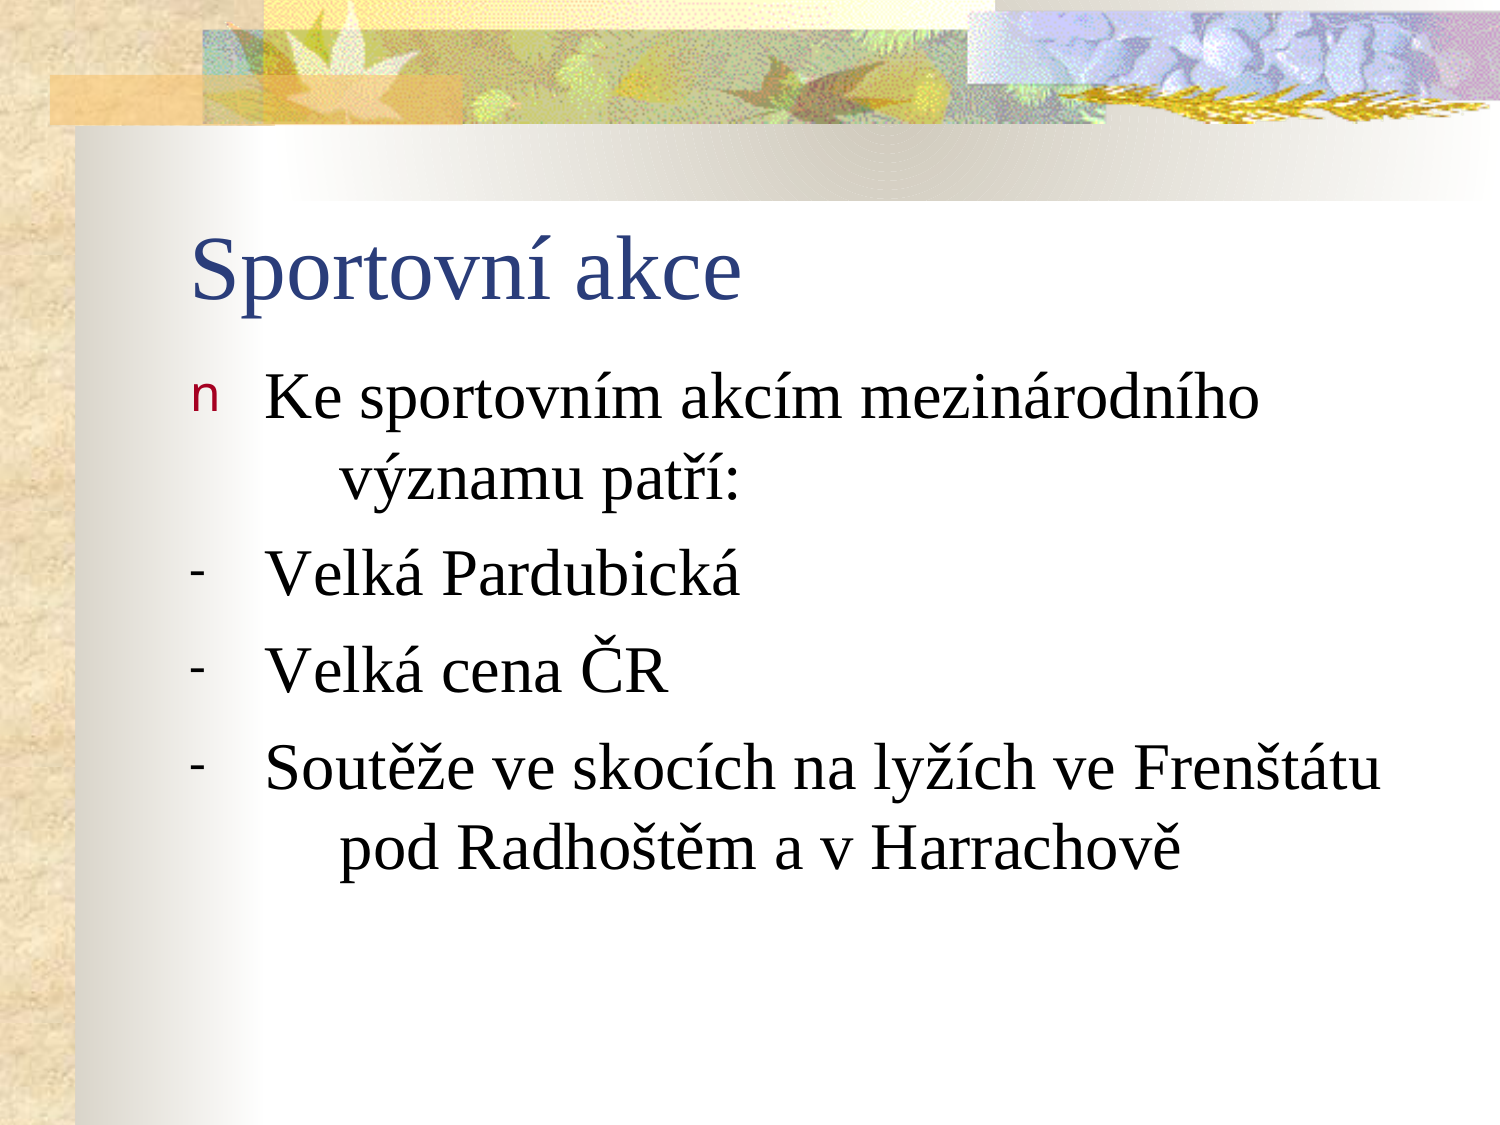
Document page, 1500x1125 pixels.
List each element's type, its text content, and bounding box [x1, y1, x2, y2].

list Ke sportovním akcím mezinárodního významu patří: Velká Pardubická Velká cena ČR Soutěže ve skocích na lyžích ve Frenštátu pod Radhoštěm a v Harrachově [174, 344, 1450, 1020]
title Sportovní akce [174, 137, 1450, 325]
